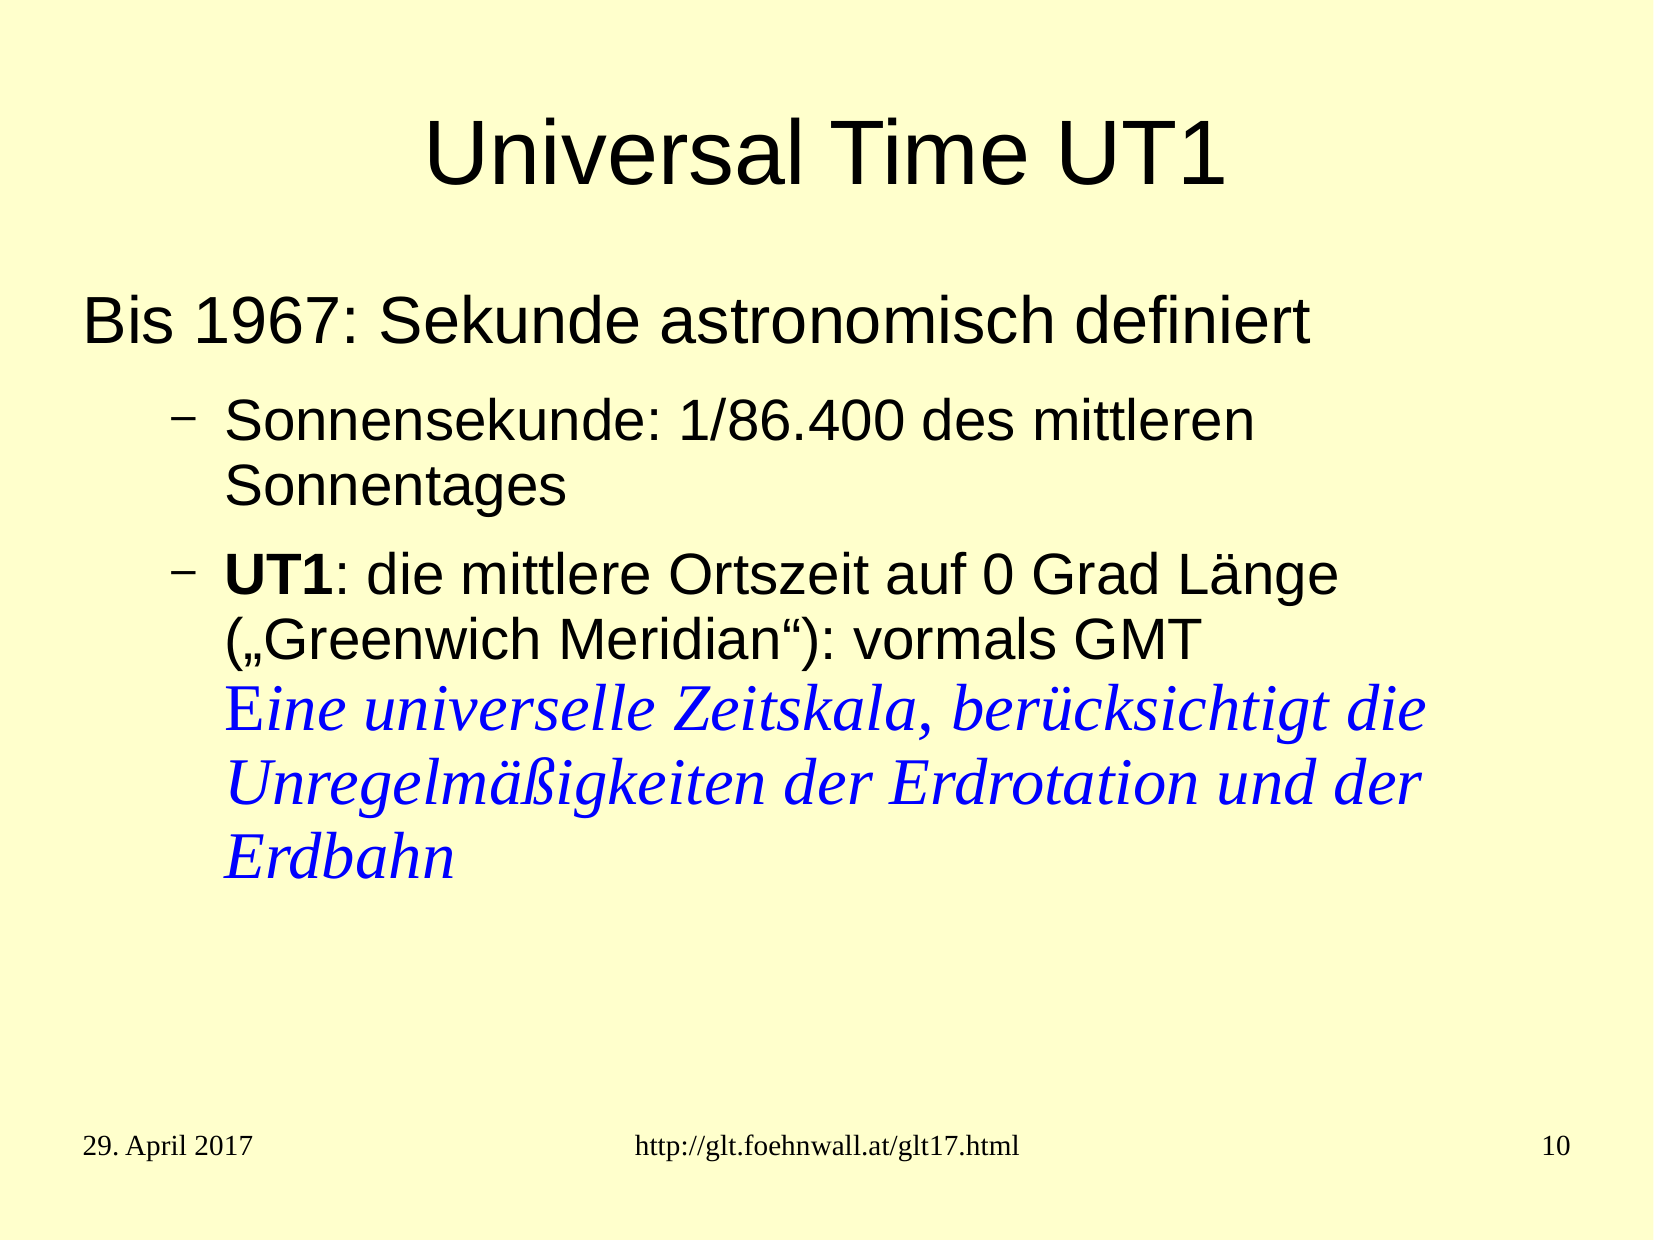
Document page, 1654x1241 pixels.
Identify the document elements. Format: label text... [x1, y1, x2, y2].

list Bis 1967: Sekunde astronomisch definiert Sonnensekunde: 1/86.400 des mittleren Sonnentages UT1: die mittlere Ortszeit auf 0 Grad Länge („Greenwich Meridian“): vormals GMT Eine universelle Zeitskala, berücksichtigt die Unregelmäßigkeiten der Erdrotation und der Erdbahn [82, 283, 1571, 1111]
title Universal Time UT1 [82, 49, 1571, 257]
